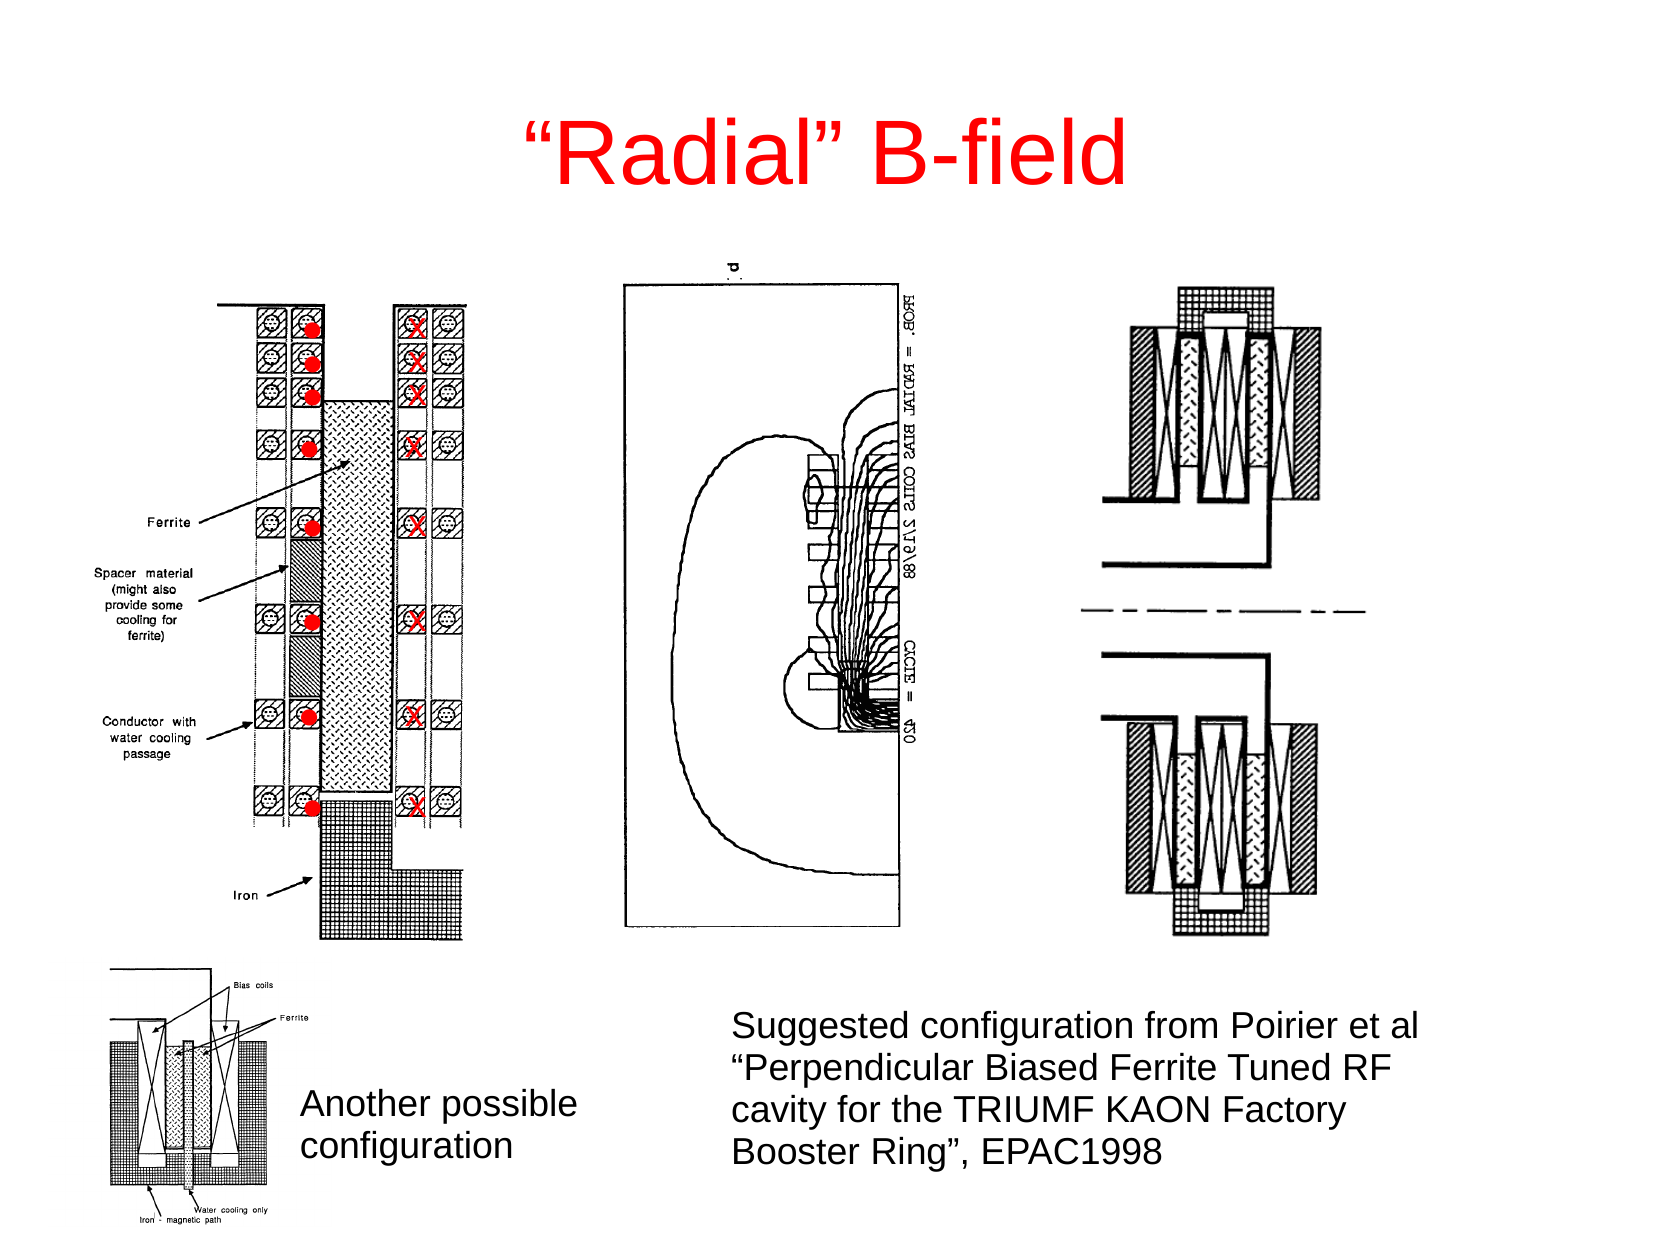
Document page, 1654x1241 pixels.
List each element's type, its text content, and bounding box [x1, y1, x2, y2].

text_box ● [286, 592, 339, 650]
picture [963, 263, 1471, 942]
text_box ● [286, 357, 339, 367]
picture [13, 263, 592, 1227]
text_box x [390, 684, 439, 742]
text_box x [393, 775, 442, 833]
text_box ● [286, 498, 339, 556]
text_box x [393, 297, 442, 354]
text_box x [393, 364, 442, 422]
text_box ● [283, 687, 336, 745]
text_box x [393, 354, 442, 364]
text_box x [393, 495, 442, 553]
text_box ● [286, 300, 339, 357]
text_box ● [286, 367, 339, 425]
picture [607, 258, 937, 966]
text_box Another possible configuration [285, 1074, 716, 1174]
text_box x [393, 589, 442, 647]
text_box ● [283, 419, 336, 476]
text_box x [390, 416, 439, 473]
text_box ● [286, 778, 339, 836]
title “Radial” B-field [82, 49, 1571, 257]
text_box Suggested configuration from Poirier et al “Perpendicular Biased Ferrite Tuned RF cavity for the TRIUMF KAON Factory Booster Ring”, EPAC1998 [716, 997, 1489, 1181]
